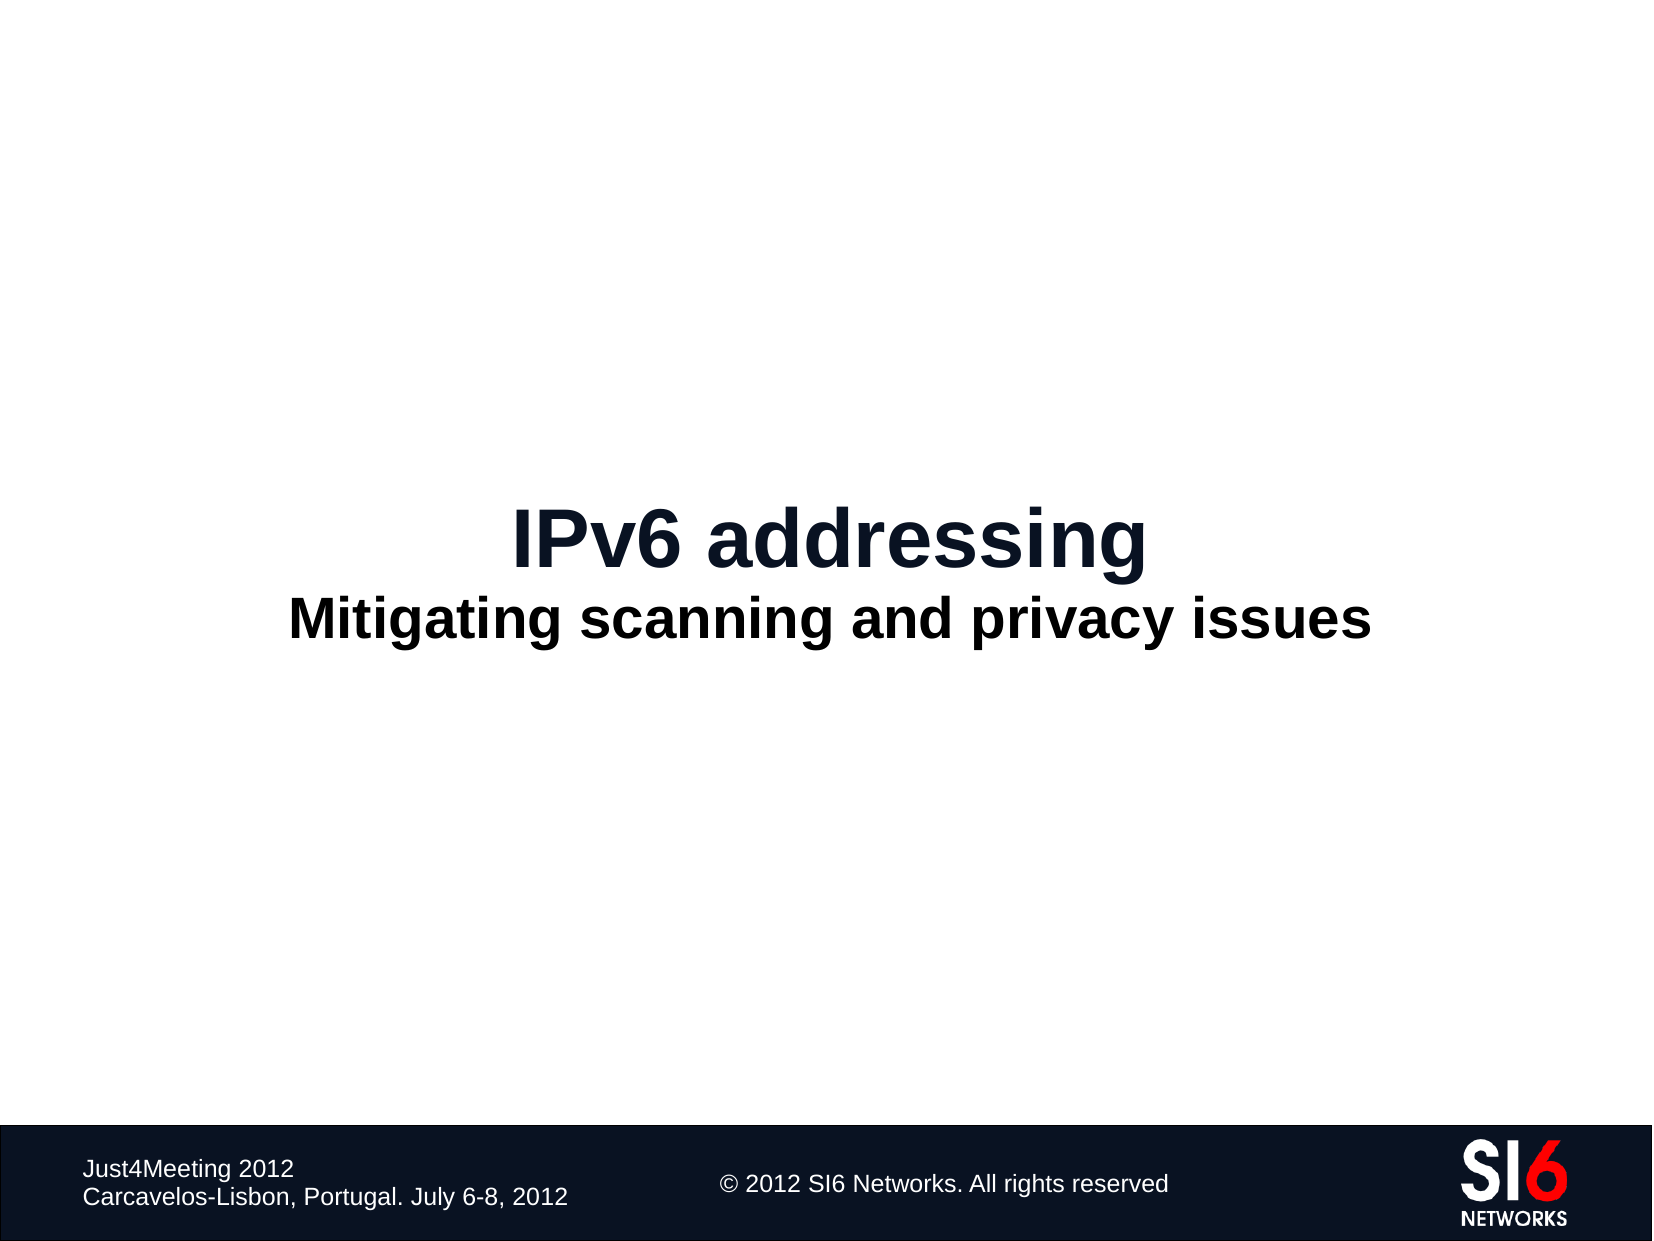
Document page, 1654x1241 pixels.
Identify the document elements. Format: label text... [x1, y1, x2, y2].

picture [1461, 1139, 1567, 1226]
title IPv6 addressing Mitigating scanning and privacy issues [86, 467, 1576, 676]
